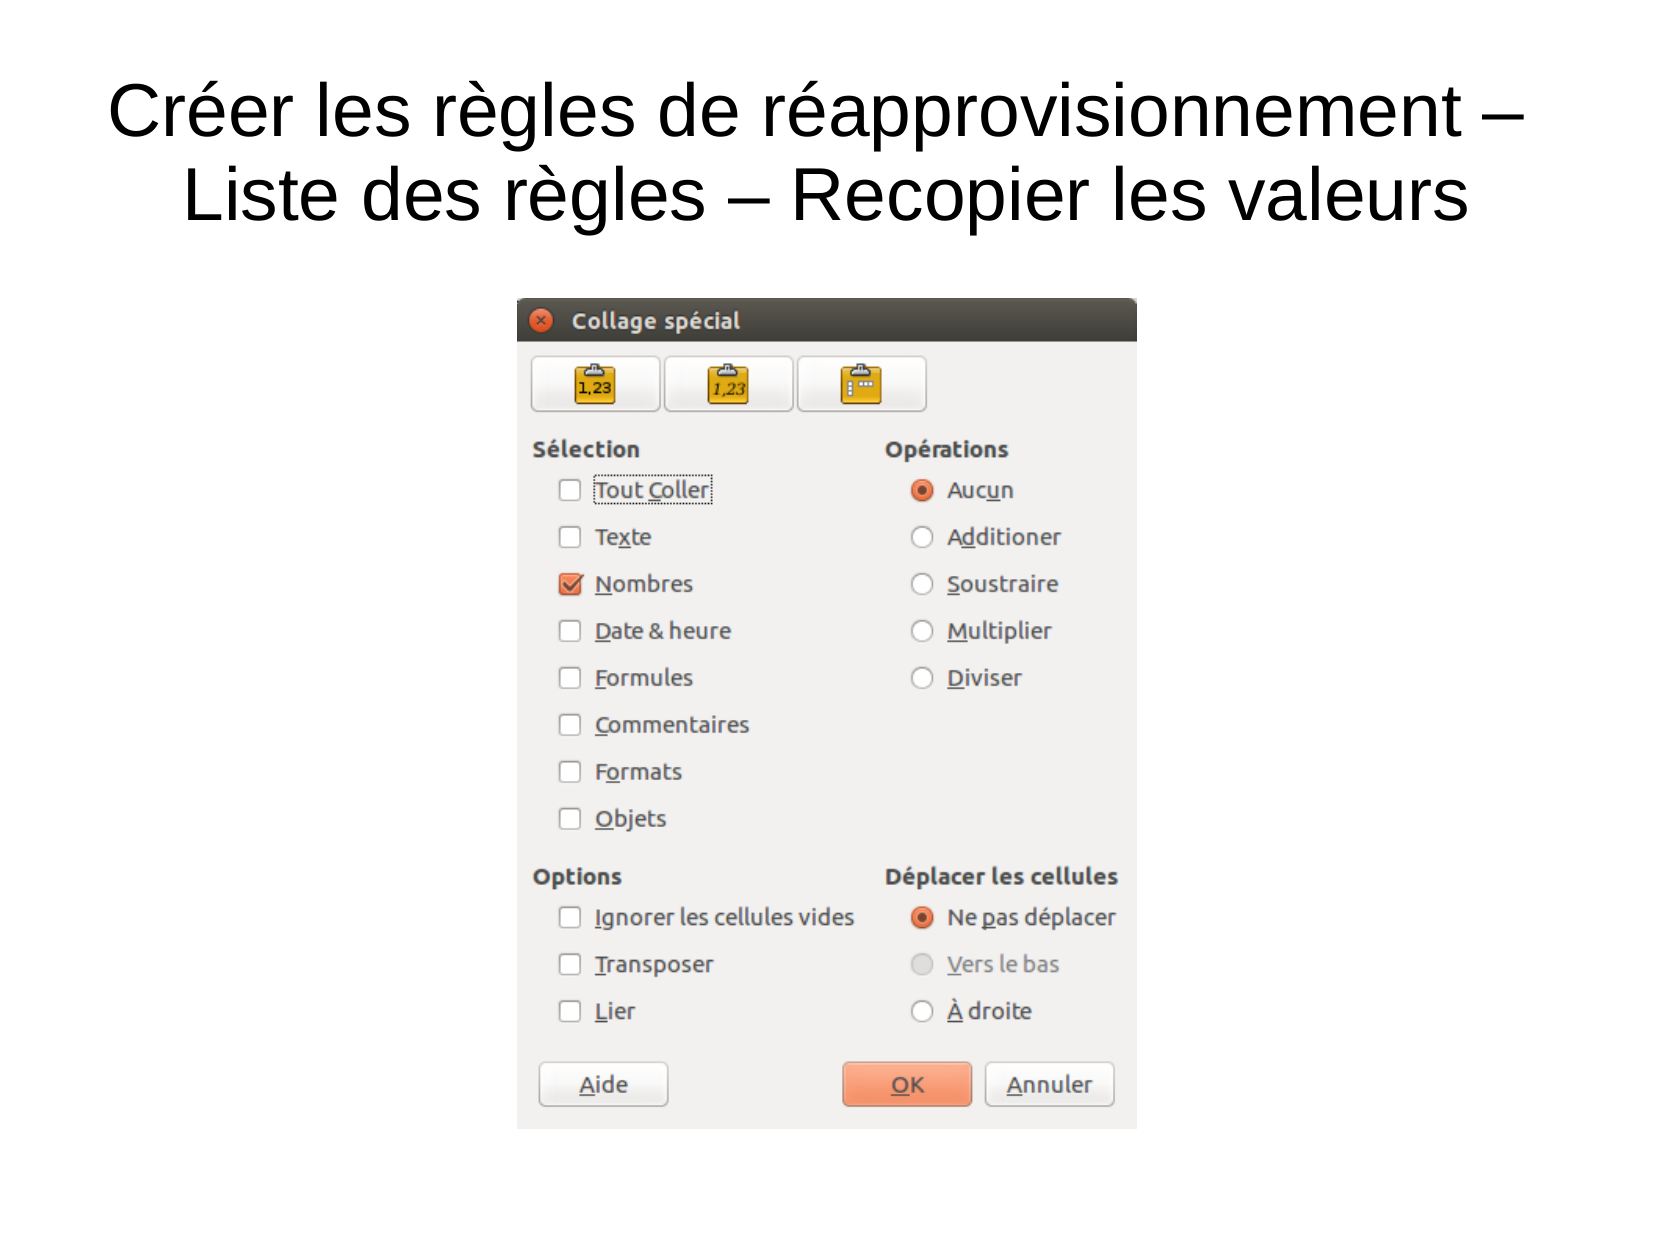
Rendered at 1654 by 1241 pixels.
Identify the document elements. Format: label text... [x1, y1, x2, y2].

title Créer les règles de réapprovisionnement – Liste des règles – Recopier les valeurs [82, 49, 1571, 257]
picture [517, 298, 1137, 1129]
